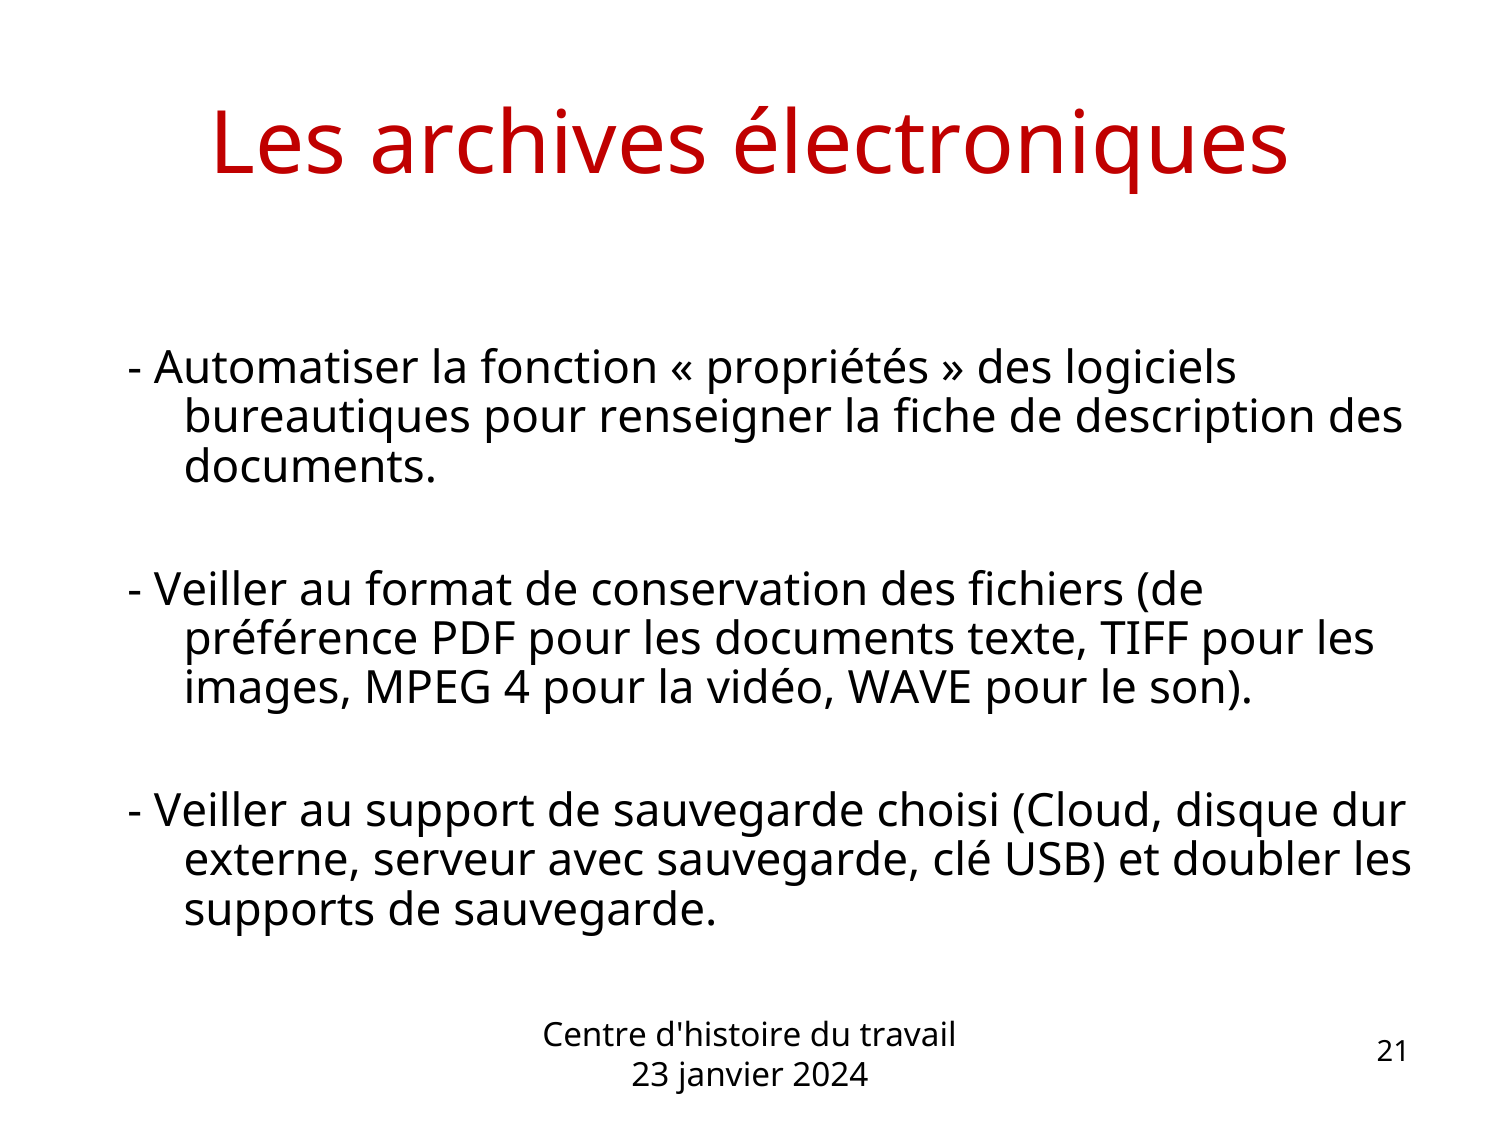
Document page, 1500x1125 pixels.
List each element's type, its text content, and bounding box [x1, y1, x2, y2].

text_box - Automatiser la fonction « propriétés » des logiciels bureautiques pour renseigner la fiche de description des documents. - Veiller au format de conservation des fichiers (de préférence PDF pour les documents texte, TIFF pour les images, MPEG 4 pour la vidéo, WAVE pour le son). - Veiller au support de sauvegarde choisi (Cloud, disque dur externe, serveur avec sauvegarde, clé USB) et doubler les supports de sauvegarde. [112, 208, 1463, 951]
text_box <numéro> [1074, 1024, 1426, 1103]
text_box Centre d'histoire du travail 23 janvier 2024 [512, 1005, 988, 1084]
text_box Les archives électroniques [75, 45, 1426, 233]
